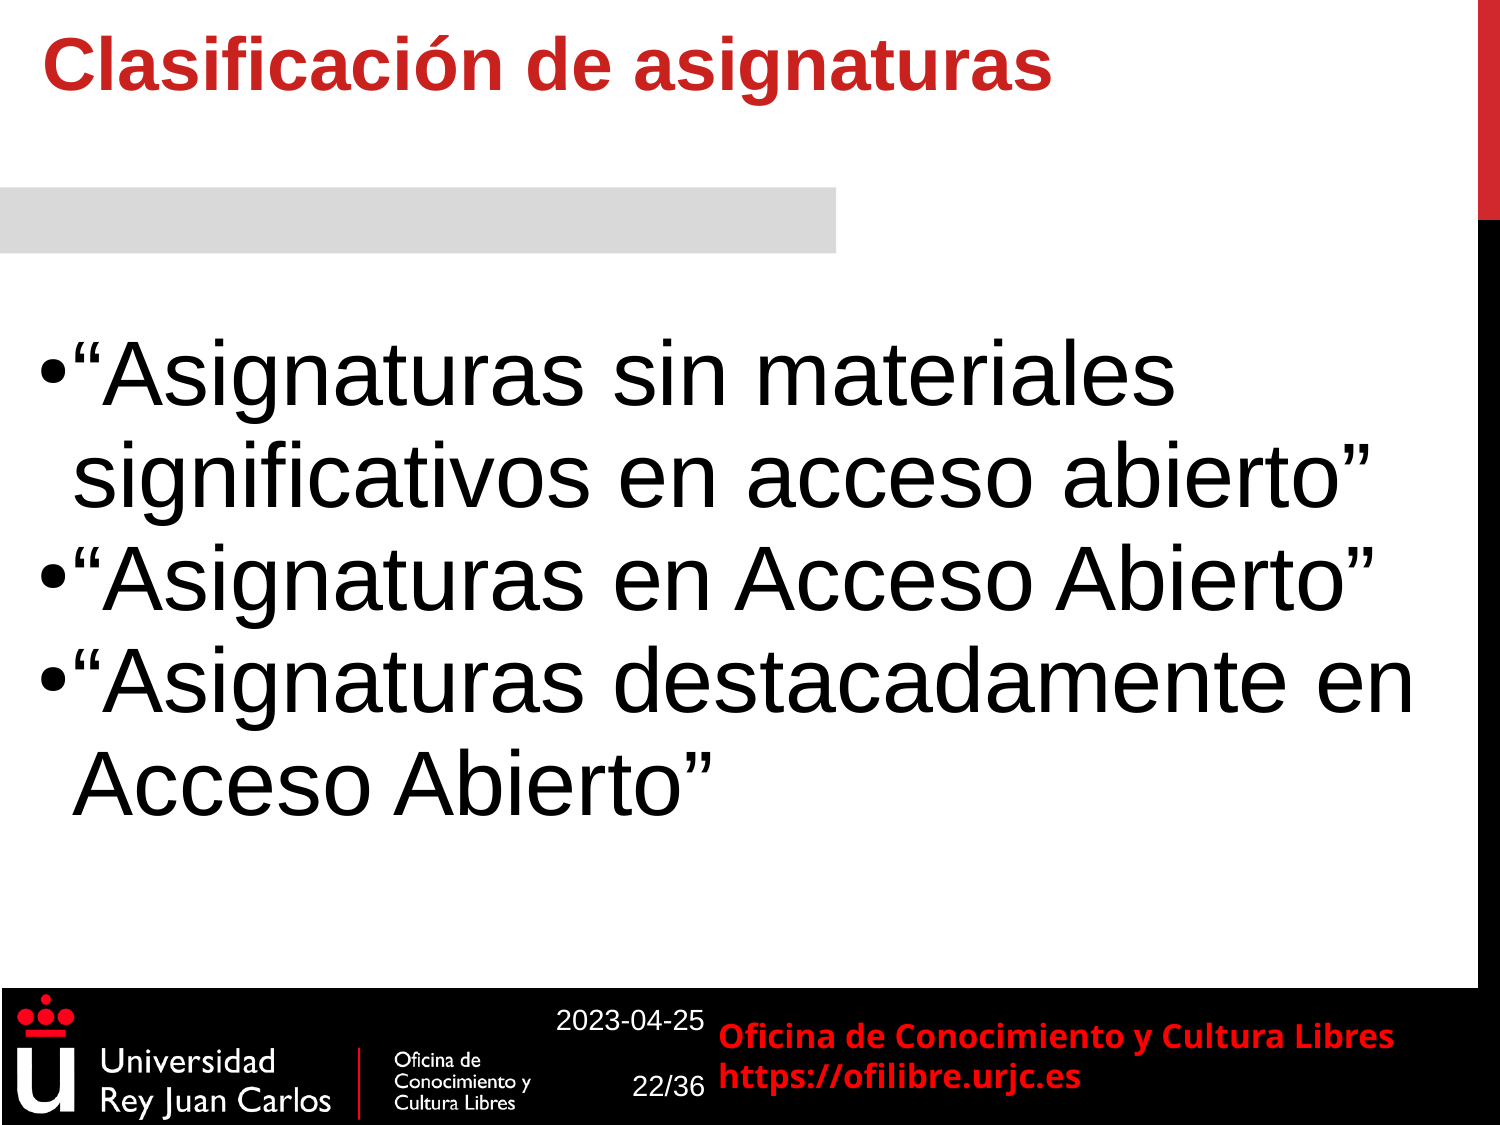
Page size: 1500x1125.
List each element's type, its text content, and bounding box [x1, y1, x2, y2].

text_box “Asignaturas sin materiales significativos en acceso abierto” “Asignaturas en Acceso Abierto” “Asignaturas destacadamente en Acceso Abierto” [22, 314, 1463, 901]
picture [17, 994, 531, 1120]
text_box Clasificación de asignaturas [27, 15, 1381, 199]
title [75, 7, 1425, 196]
